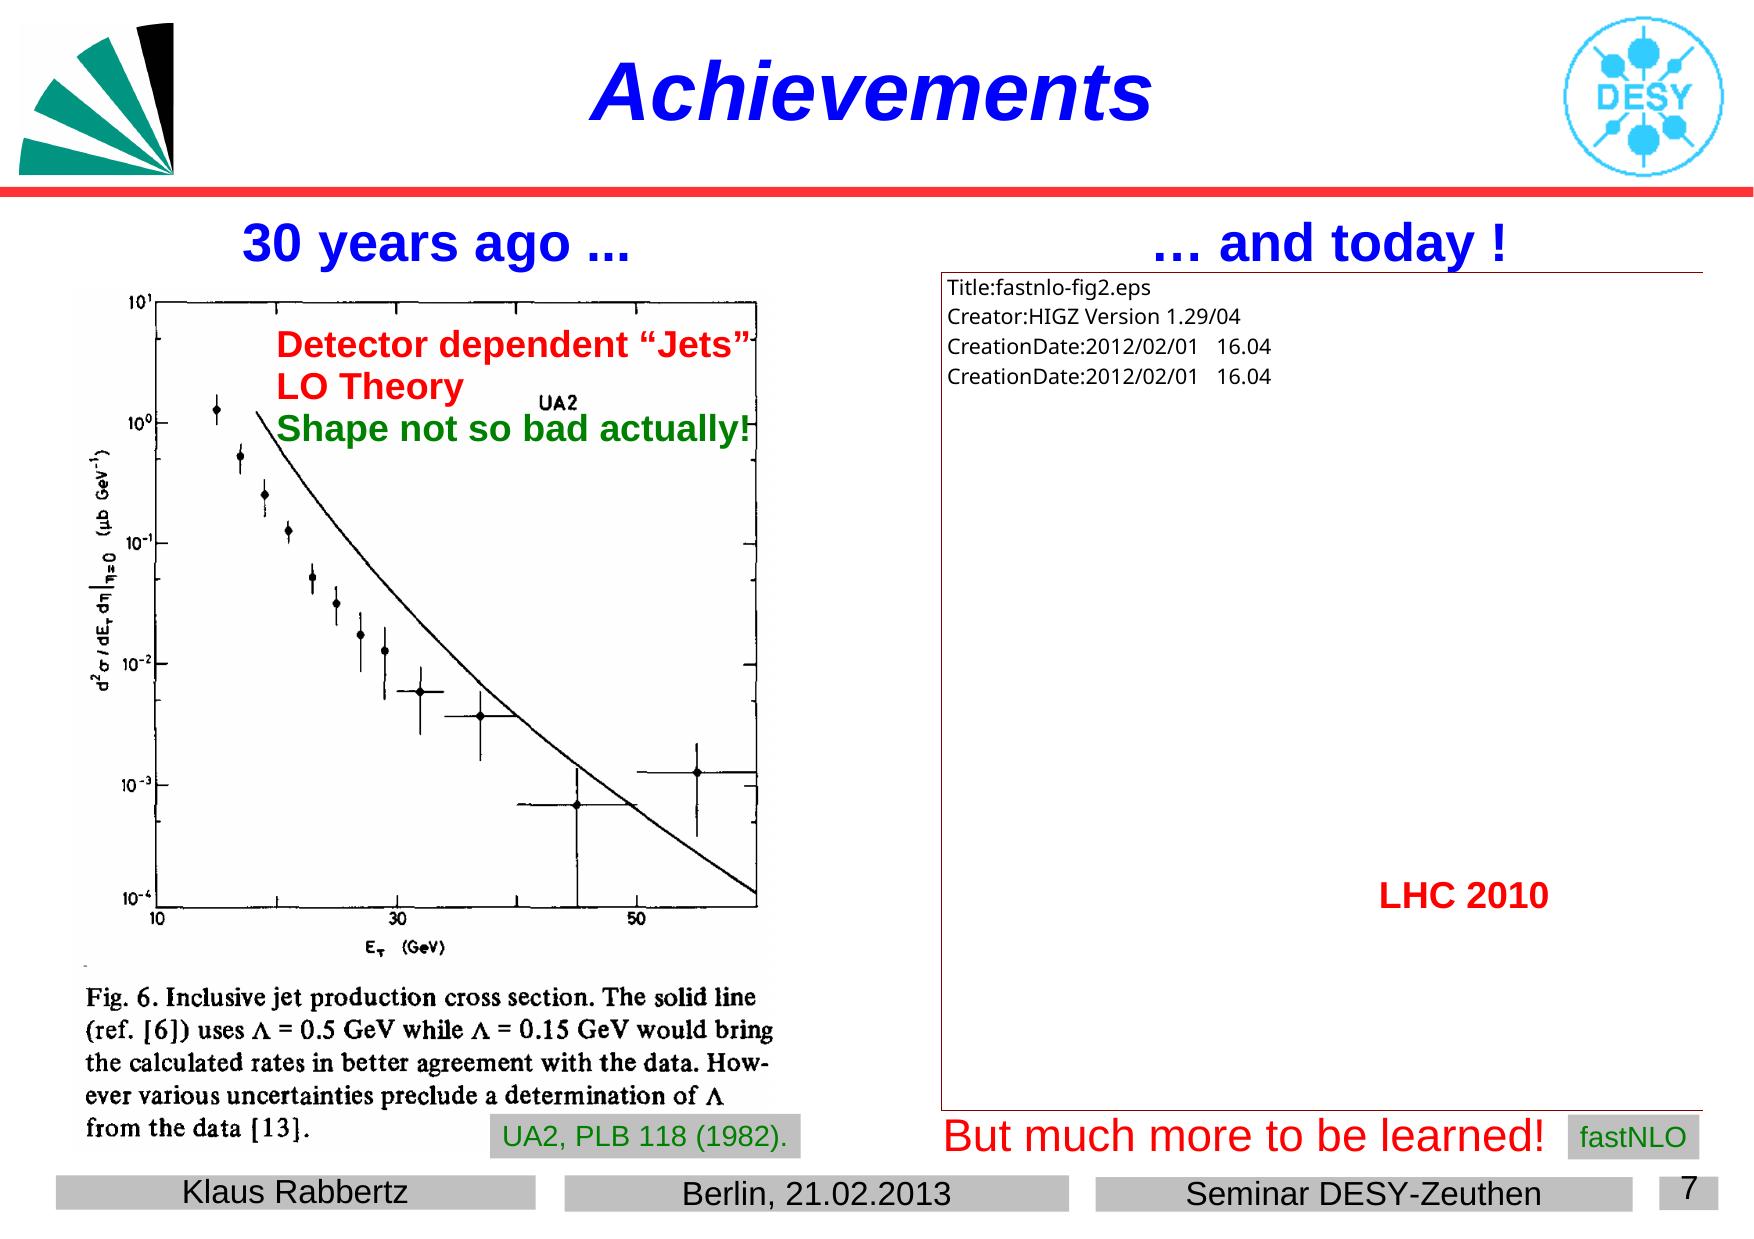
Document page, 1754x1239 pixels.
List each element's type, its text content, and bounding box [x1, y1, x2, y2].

text_box LHC 2010 [1367, 868, 1562, 923]
title Achievements [220, 0, 1525, 184]
text_box But much more to be learned! [930, 1103, 1559, 1167]
picture [940, 271, 1703, 1111]
text_box 30 years ago ... [230, 206, 644, 279]
text_box … and today ! [1138, 206, 1521, 279]
picture [19, 23, 174, 177]
text_box fastNLO [1567, 1114, 1700, 1160]
text_box UA2, PLB 118 (1982). [490, 1113, 801, 1159]
picture [71, 286, 773, 1153]
text_box Detector dependent “Jets” LO Theory Shape not so bad actually! [264, 317, 764, 456]
picture [1559, 12, 1729, 182]
